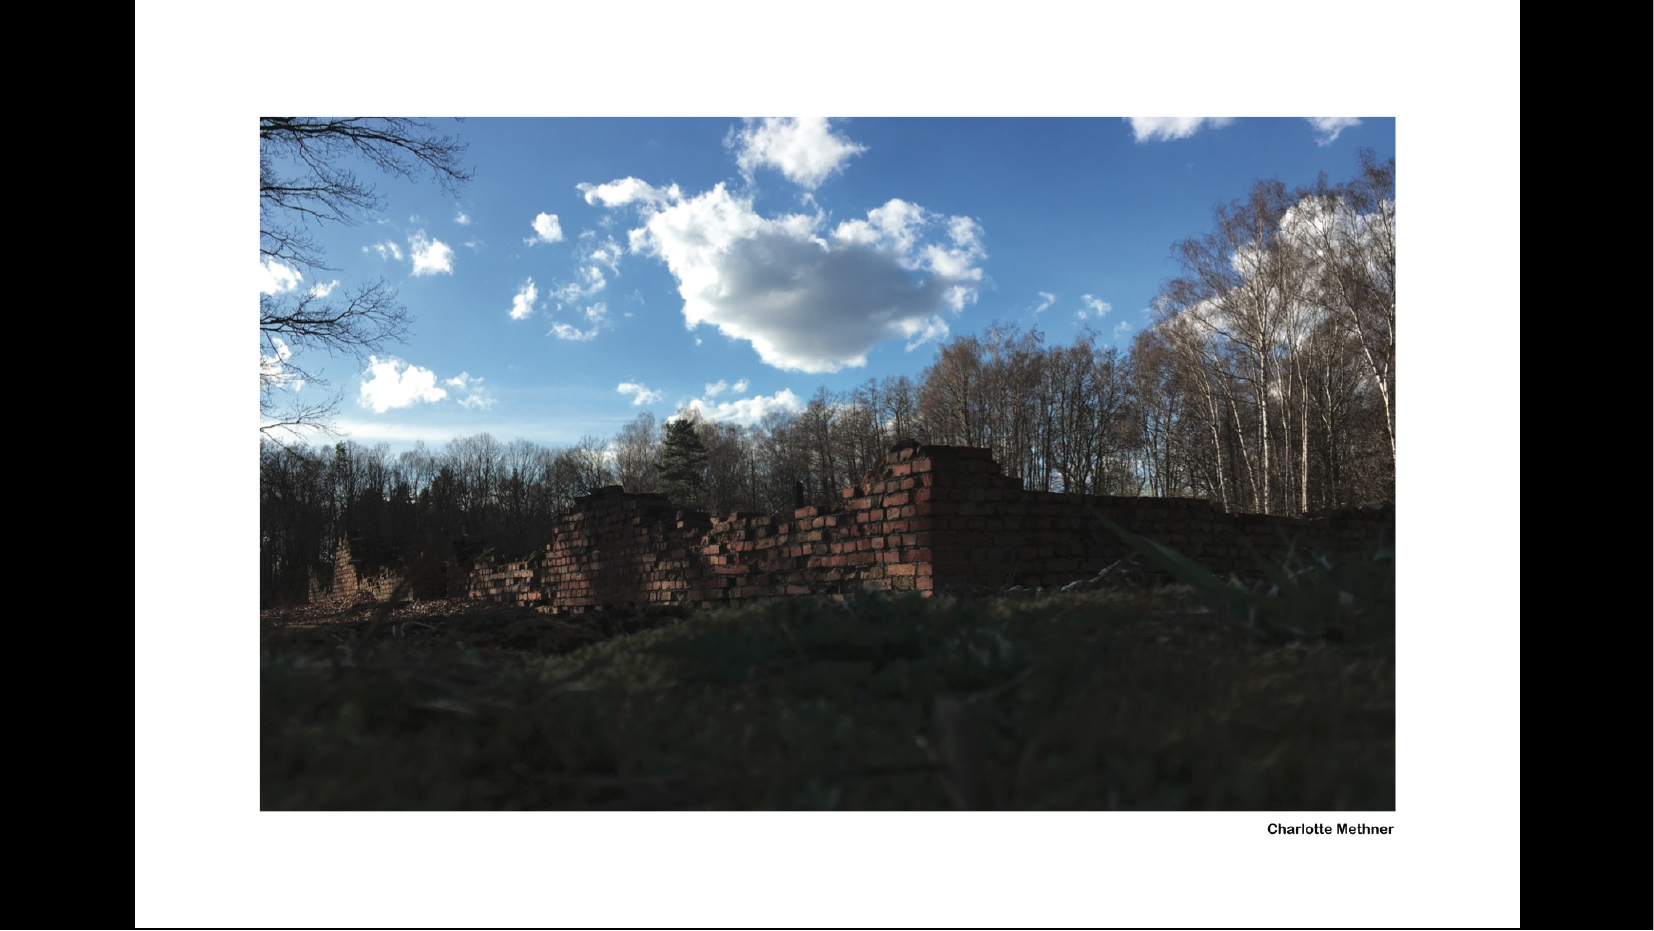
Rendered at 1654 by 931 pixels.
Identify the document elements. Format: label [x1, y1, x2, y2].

picture [135, 0, 1520, 928]
